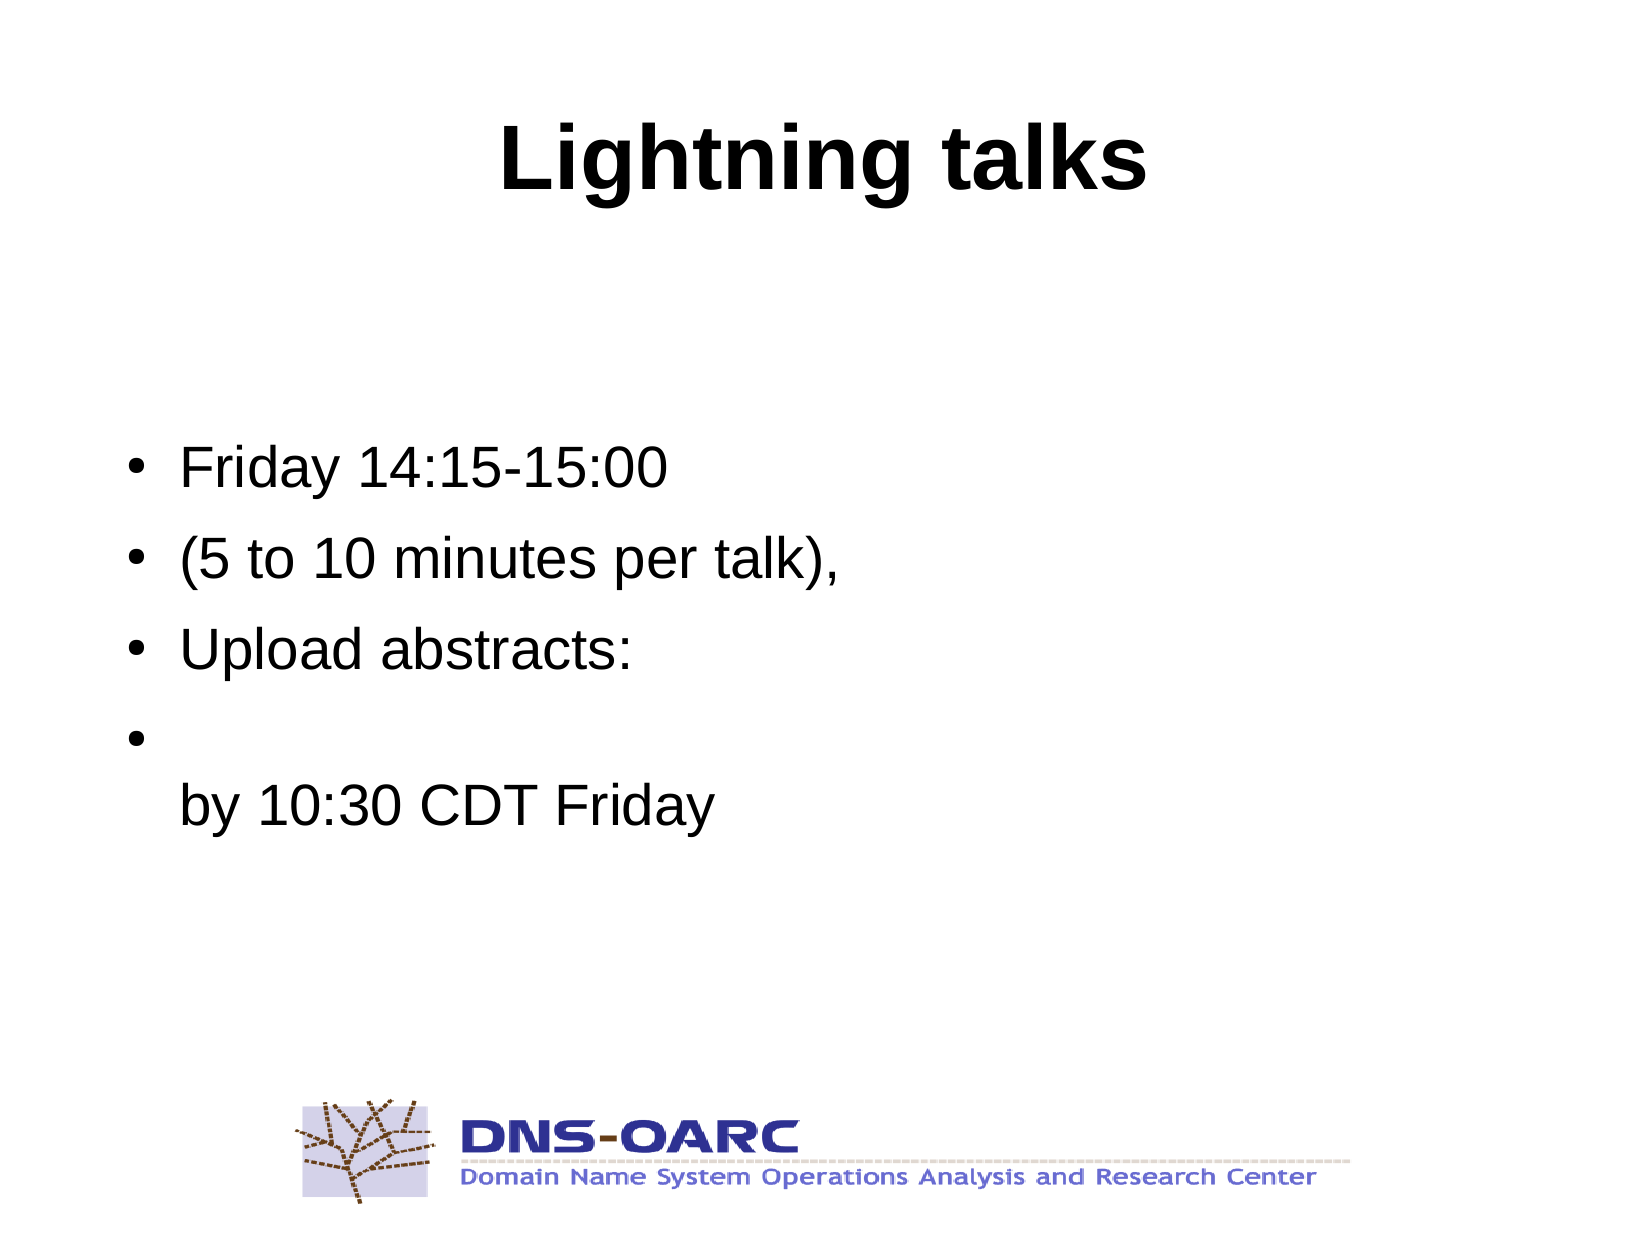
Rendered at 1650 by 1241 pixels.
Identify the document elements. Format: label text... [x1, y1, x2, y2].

picture [235, 1175, 1385, 1211]
list Friday 14:15-15:00 (5 to 10 minutes per talk), Upload abstracts: by 10:30 CDT Friday [37, 337, 1538, 1175]
title Lightning talks [380, 37, 1270, 279]
